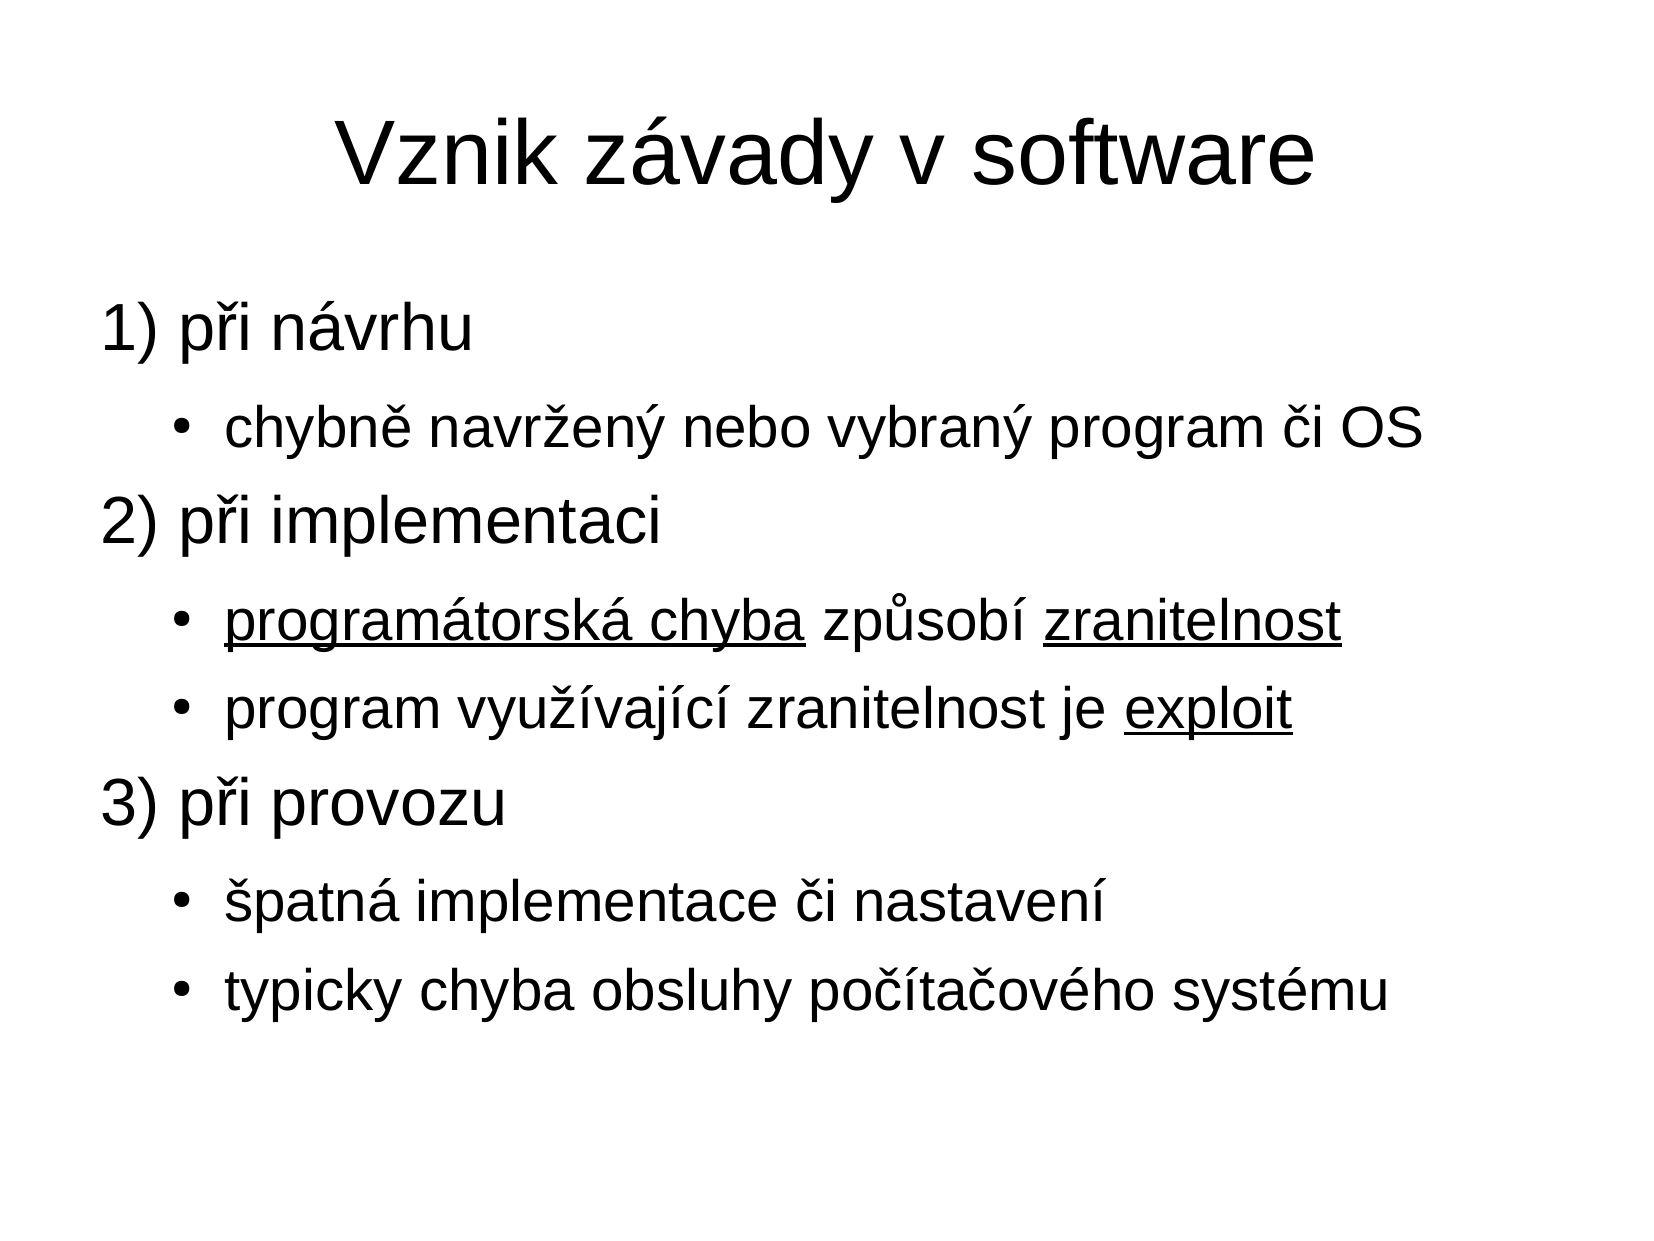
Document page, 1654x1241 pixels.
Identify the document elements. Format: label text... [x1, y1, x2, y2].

title Vznik závady v software [82, 56, 1571, 250]
list při návrhu chybně navržený nebo vybraný program či OS při implementaci programátorská chyba způsobí zranitelnost program využívající zranitelnost je exploit při provozu špatná implementace či nastavení typicky chyba obsluhy počítačového systému [82, 290, 1571, 1094]
